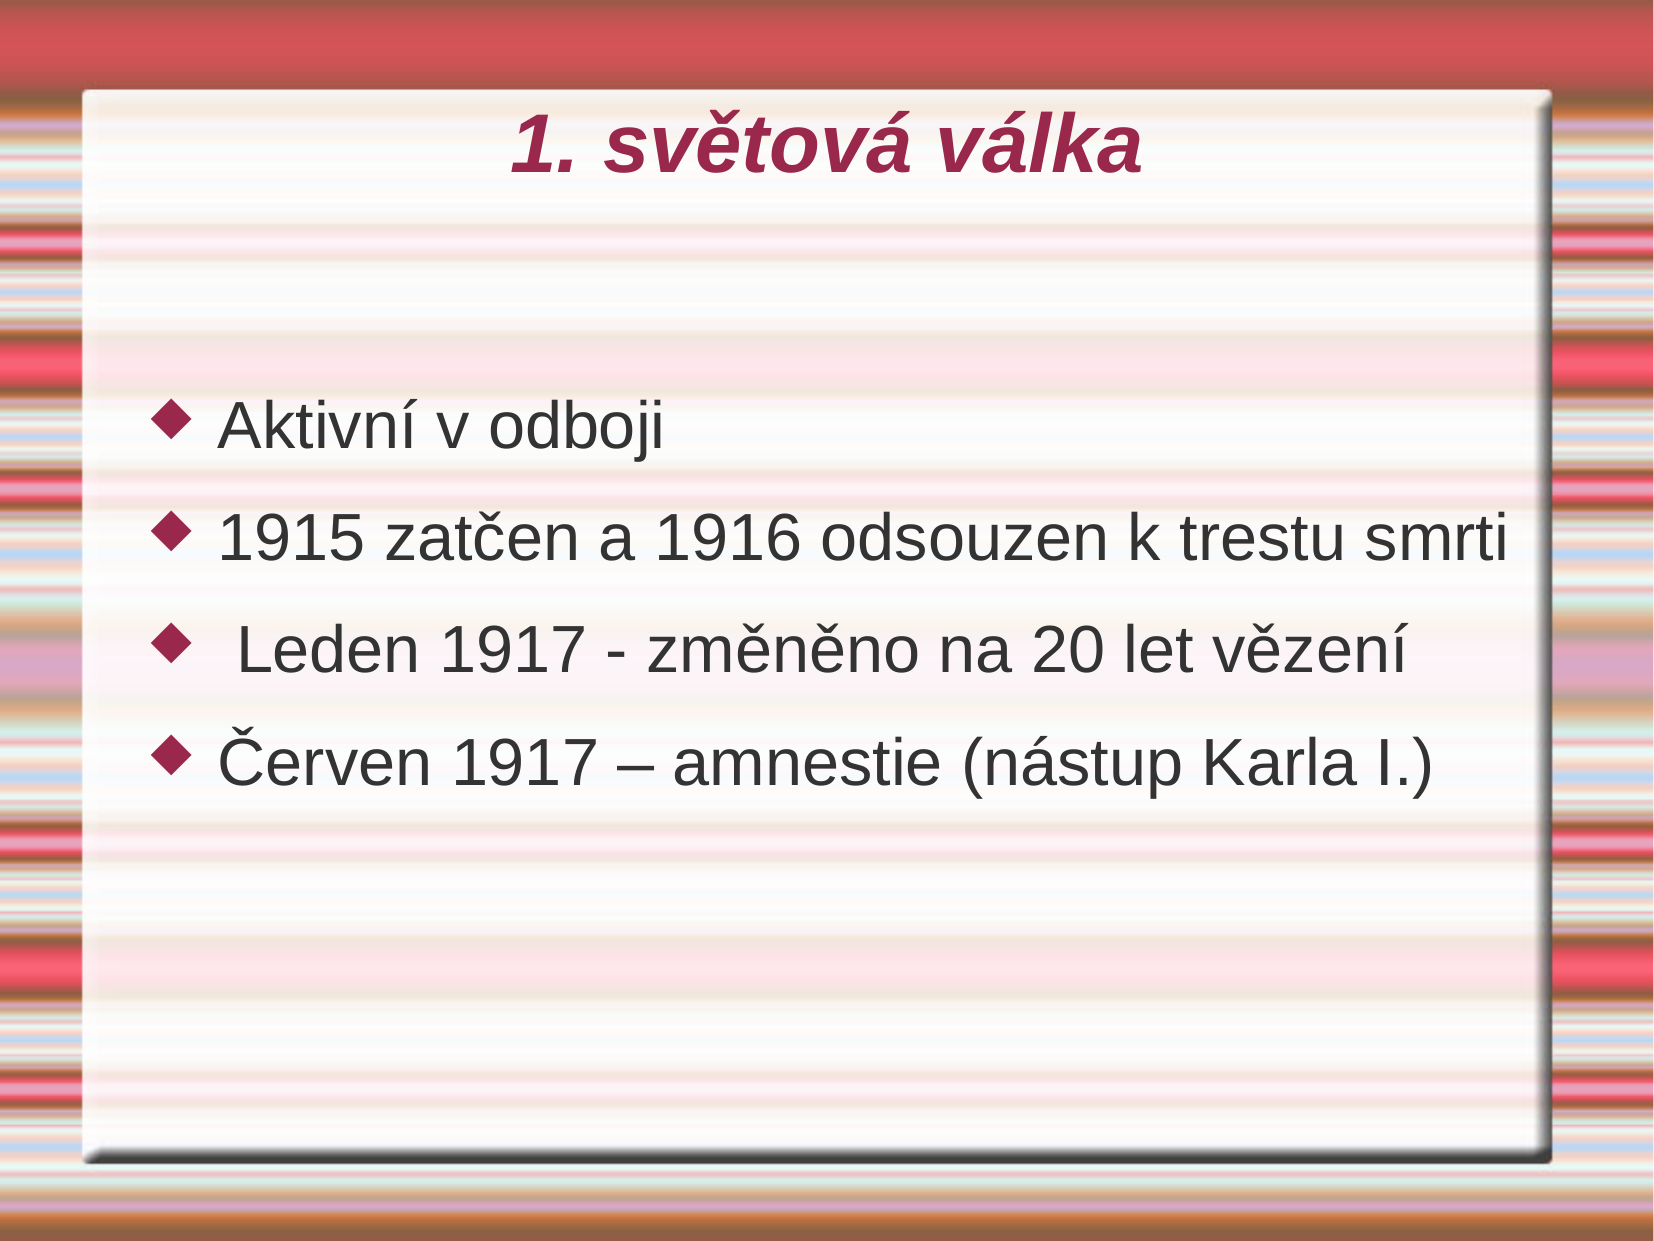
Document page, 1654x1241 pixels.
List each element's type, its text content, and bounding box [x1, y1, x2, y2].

list Aktivní v odboji 1915 zatčen a 1916 odsouzen k trestu smrti Leden 1917 - změněno na 20 let vězení Červen 1917 – amnestie (nástup Karla I.) [134, 350, 1516, 1132]
picture [0, 0, 1654, 1241]
title 1. světová válka [121, 50, 1534, 237]
